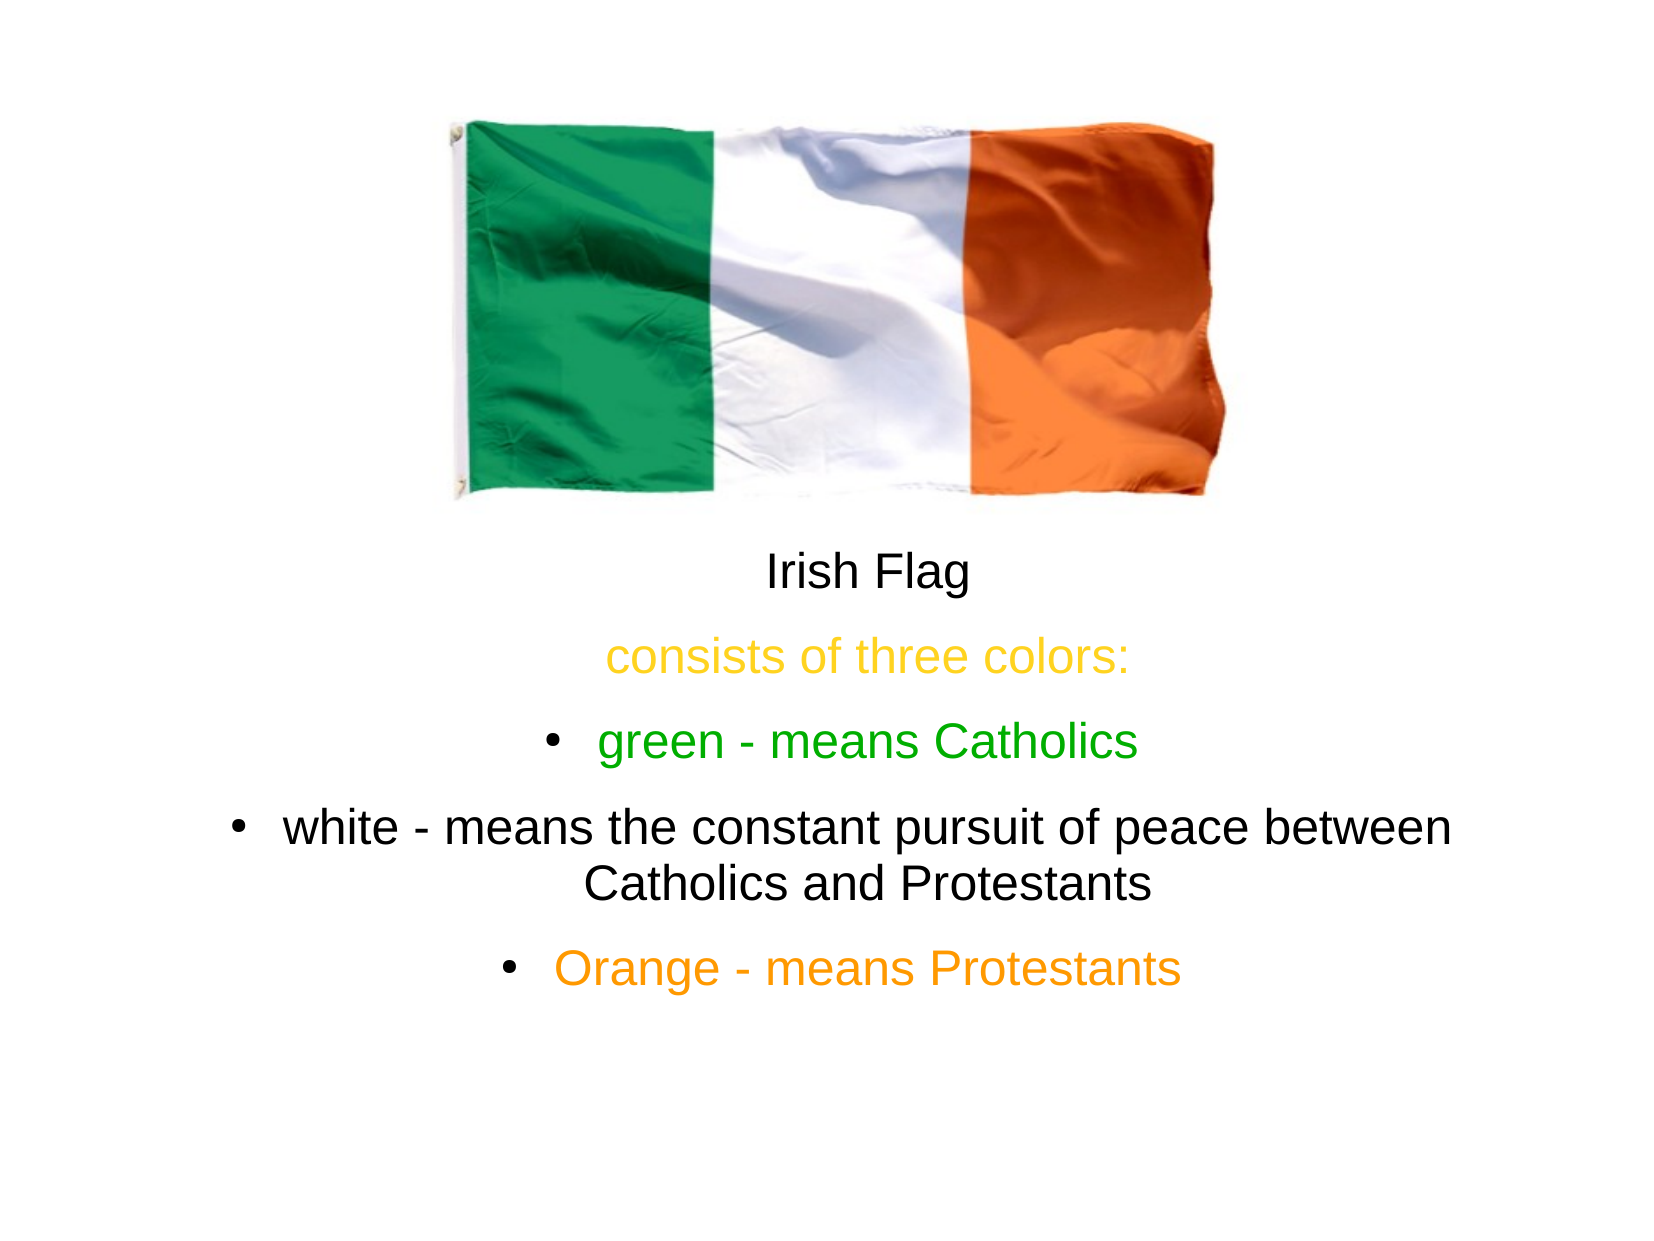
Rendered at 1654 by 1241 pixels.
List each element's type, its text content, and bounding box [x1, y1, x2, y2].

picture [377, 70, 1276, 543]
list Irish Flag consists of three colors: green - means Catholics white - means the constant pursuit of peace between Catholics and Protestants Orange - means Protestants [177, 543, 1489, 1241]
